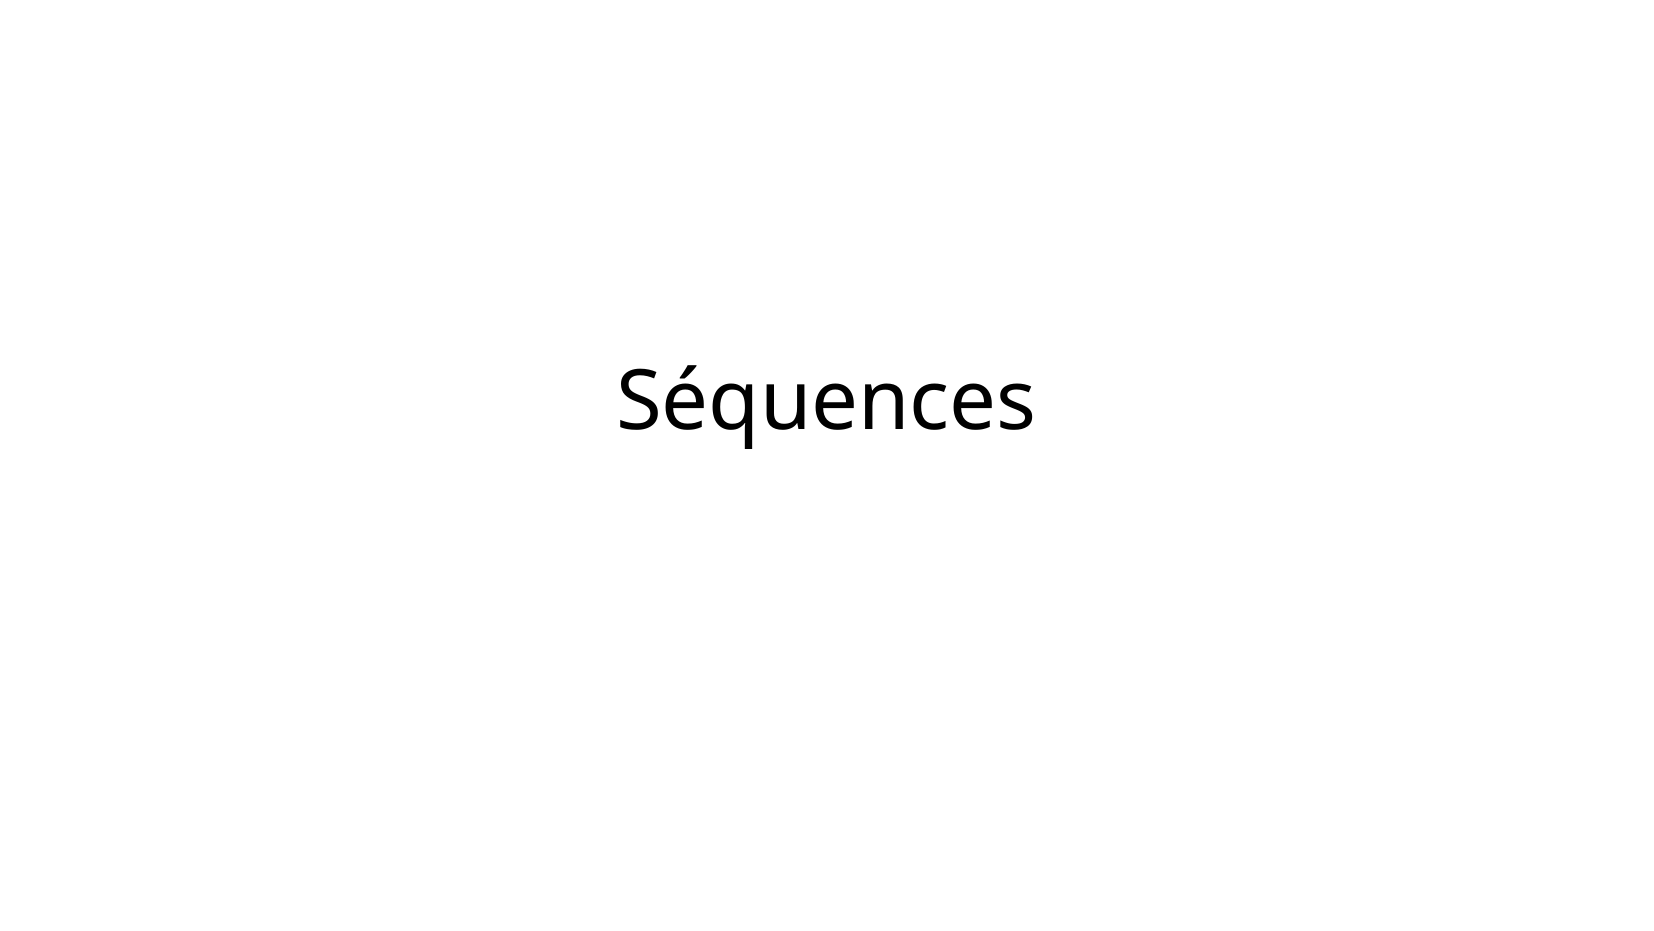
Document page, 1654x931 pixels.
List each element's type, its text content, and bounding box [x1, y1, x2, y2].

subtitle Séquences [82, 37, 1571, 757]
